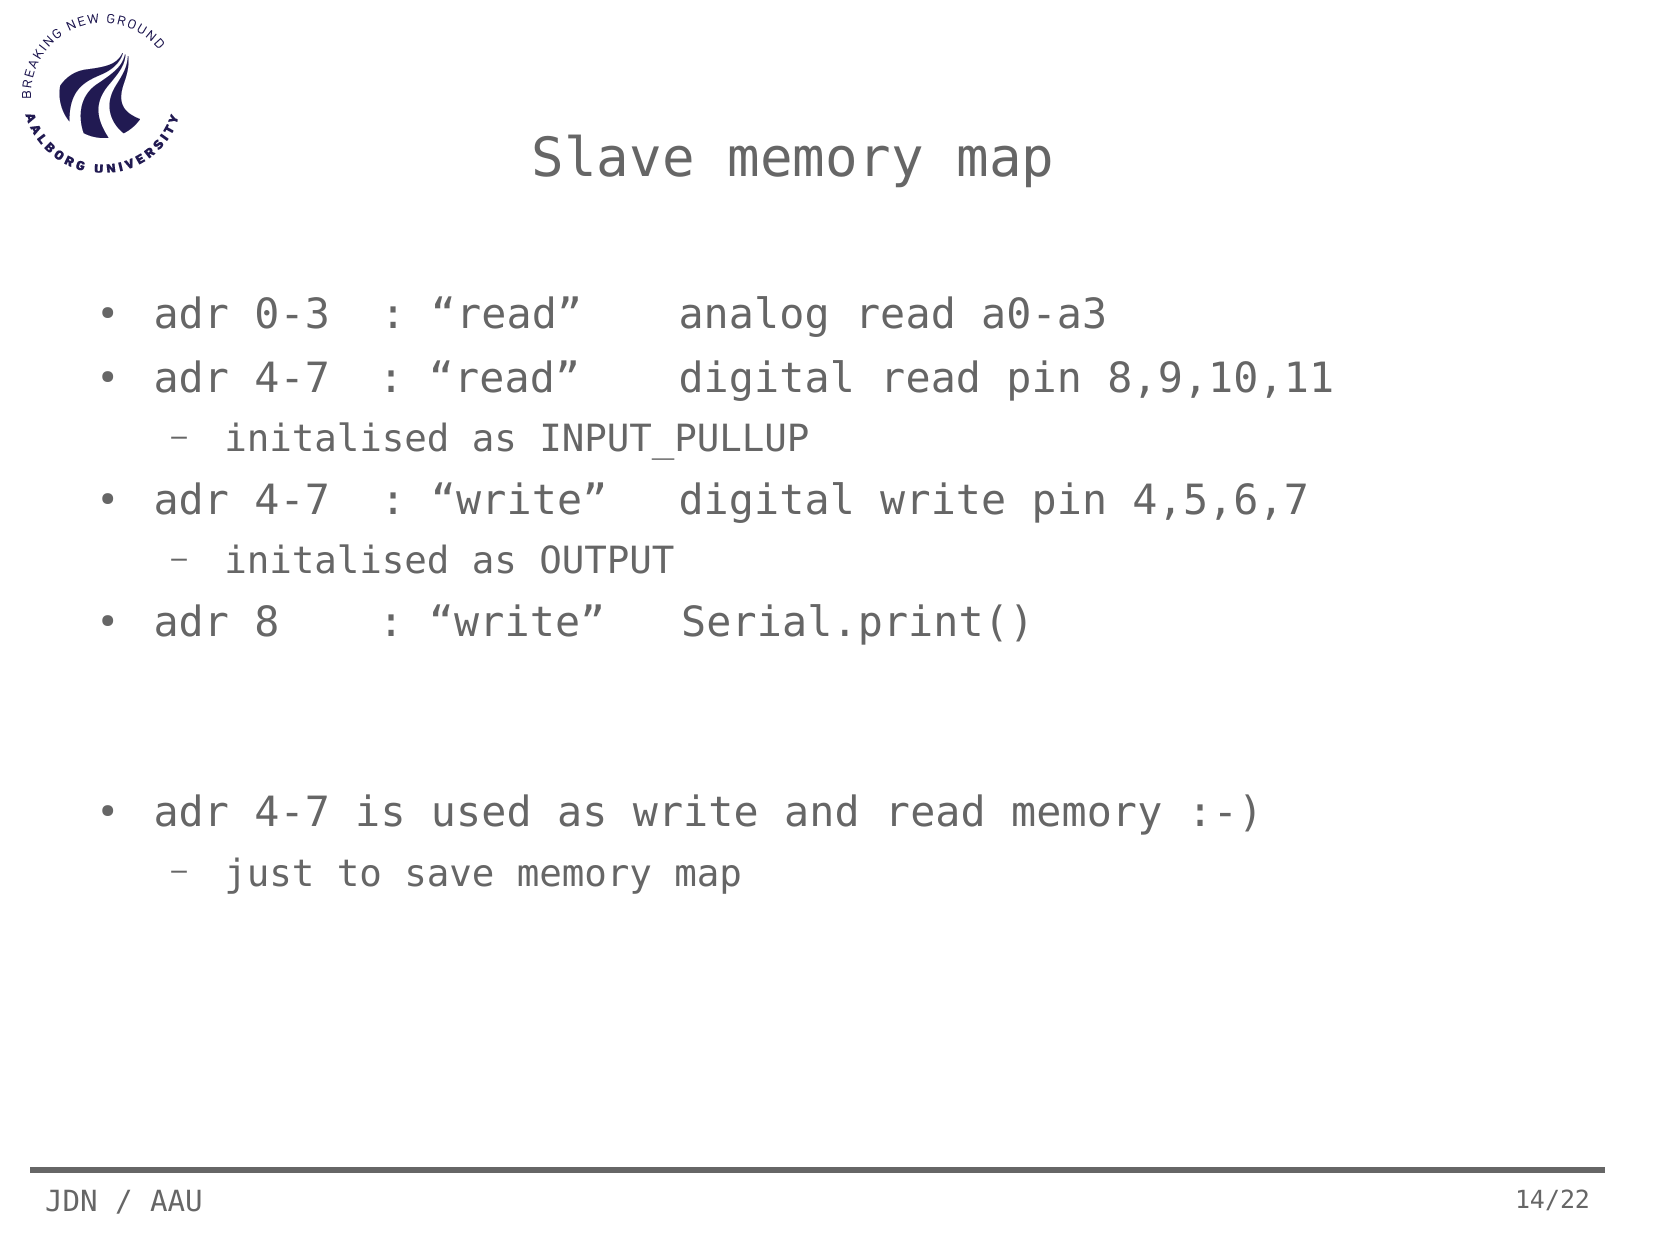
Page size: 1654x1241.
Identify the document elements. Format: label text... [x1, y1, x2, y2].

picture [22, 13, 178, 173]
title Slave memory map [86, 105, 1501, 211]
list adr 0-3 : “read” analog read a0-a3 adr 4-7 : “read” digital read pin 8,9,10,11 initalised as INPUT_PULLUP adr 4-7 : “write” digital write pin 4,5,6,7 initalised as OUTPUT adr 8 : “write” Serial.print() adr 4-7 is used as write and read memory :-) just to save memory map [82, 290, 1571, 1010]
